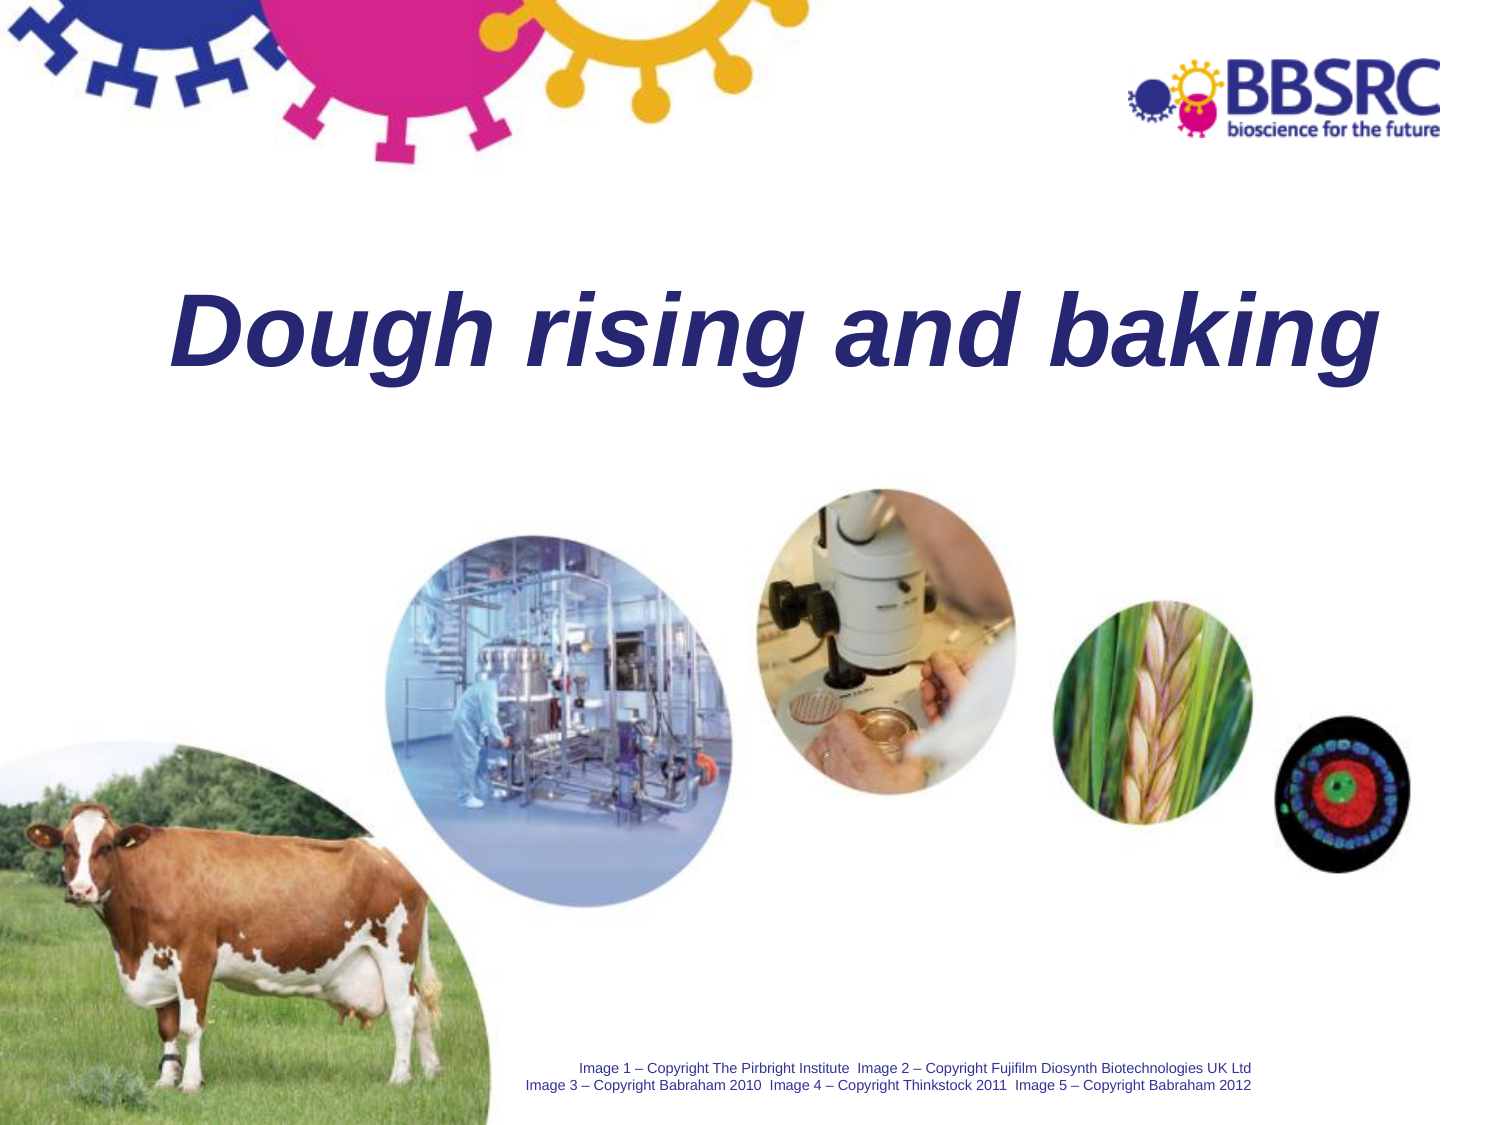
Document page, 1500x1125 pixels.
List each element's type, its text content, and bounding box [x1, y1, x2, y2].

list Dough rising and baking [64, 255, 1436, 398]
